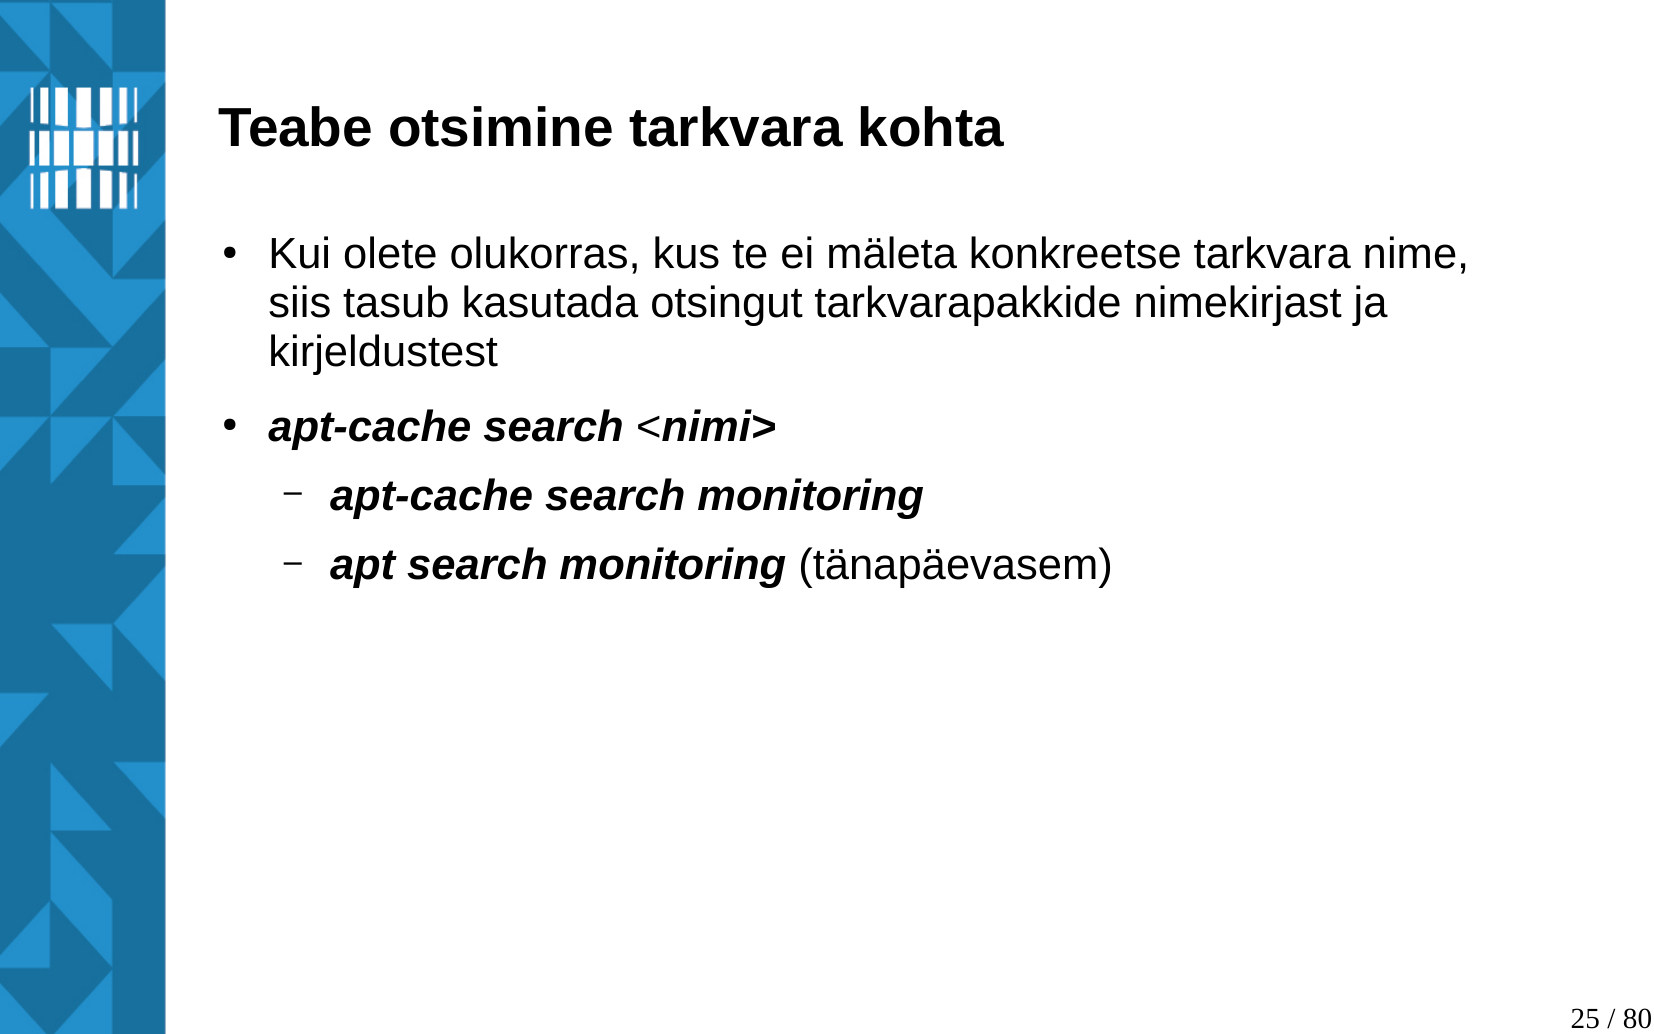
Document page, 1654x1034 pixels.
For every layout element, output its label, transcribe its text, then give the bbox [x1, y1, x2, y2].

title Teabe otsimine tarkvara kohta [218, 41, 1536, 214]
list Kui olete olukorras, kus te ei mäleta konkreetse tarkvara nime, siis tasub kasutada otsingut tarkvarapakkide nimekirjast ja kirjeldustest apt-cache search <nimi> apt-cache search monitoring apt search monitoring (tänapäevasem) [206, 229, 1536, 591]
